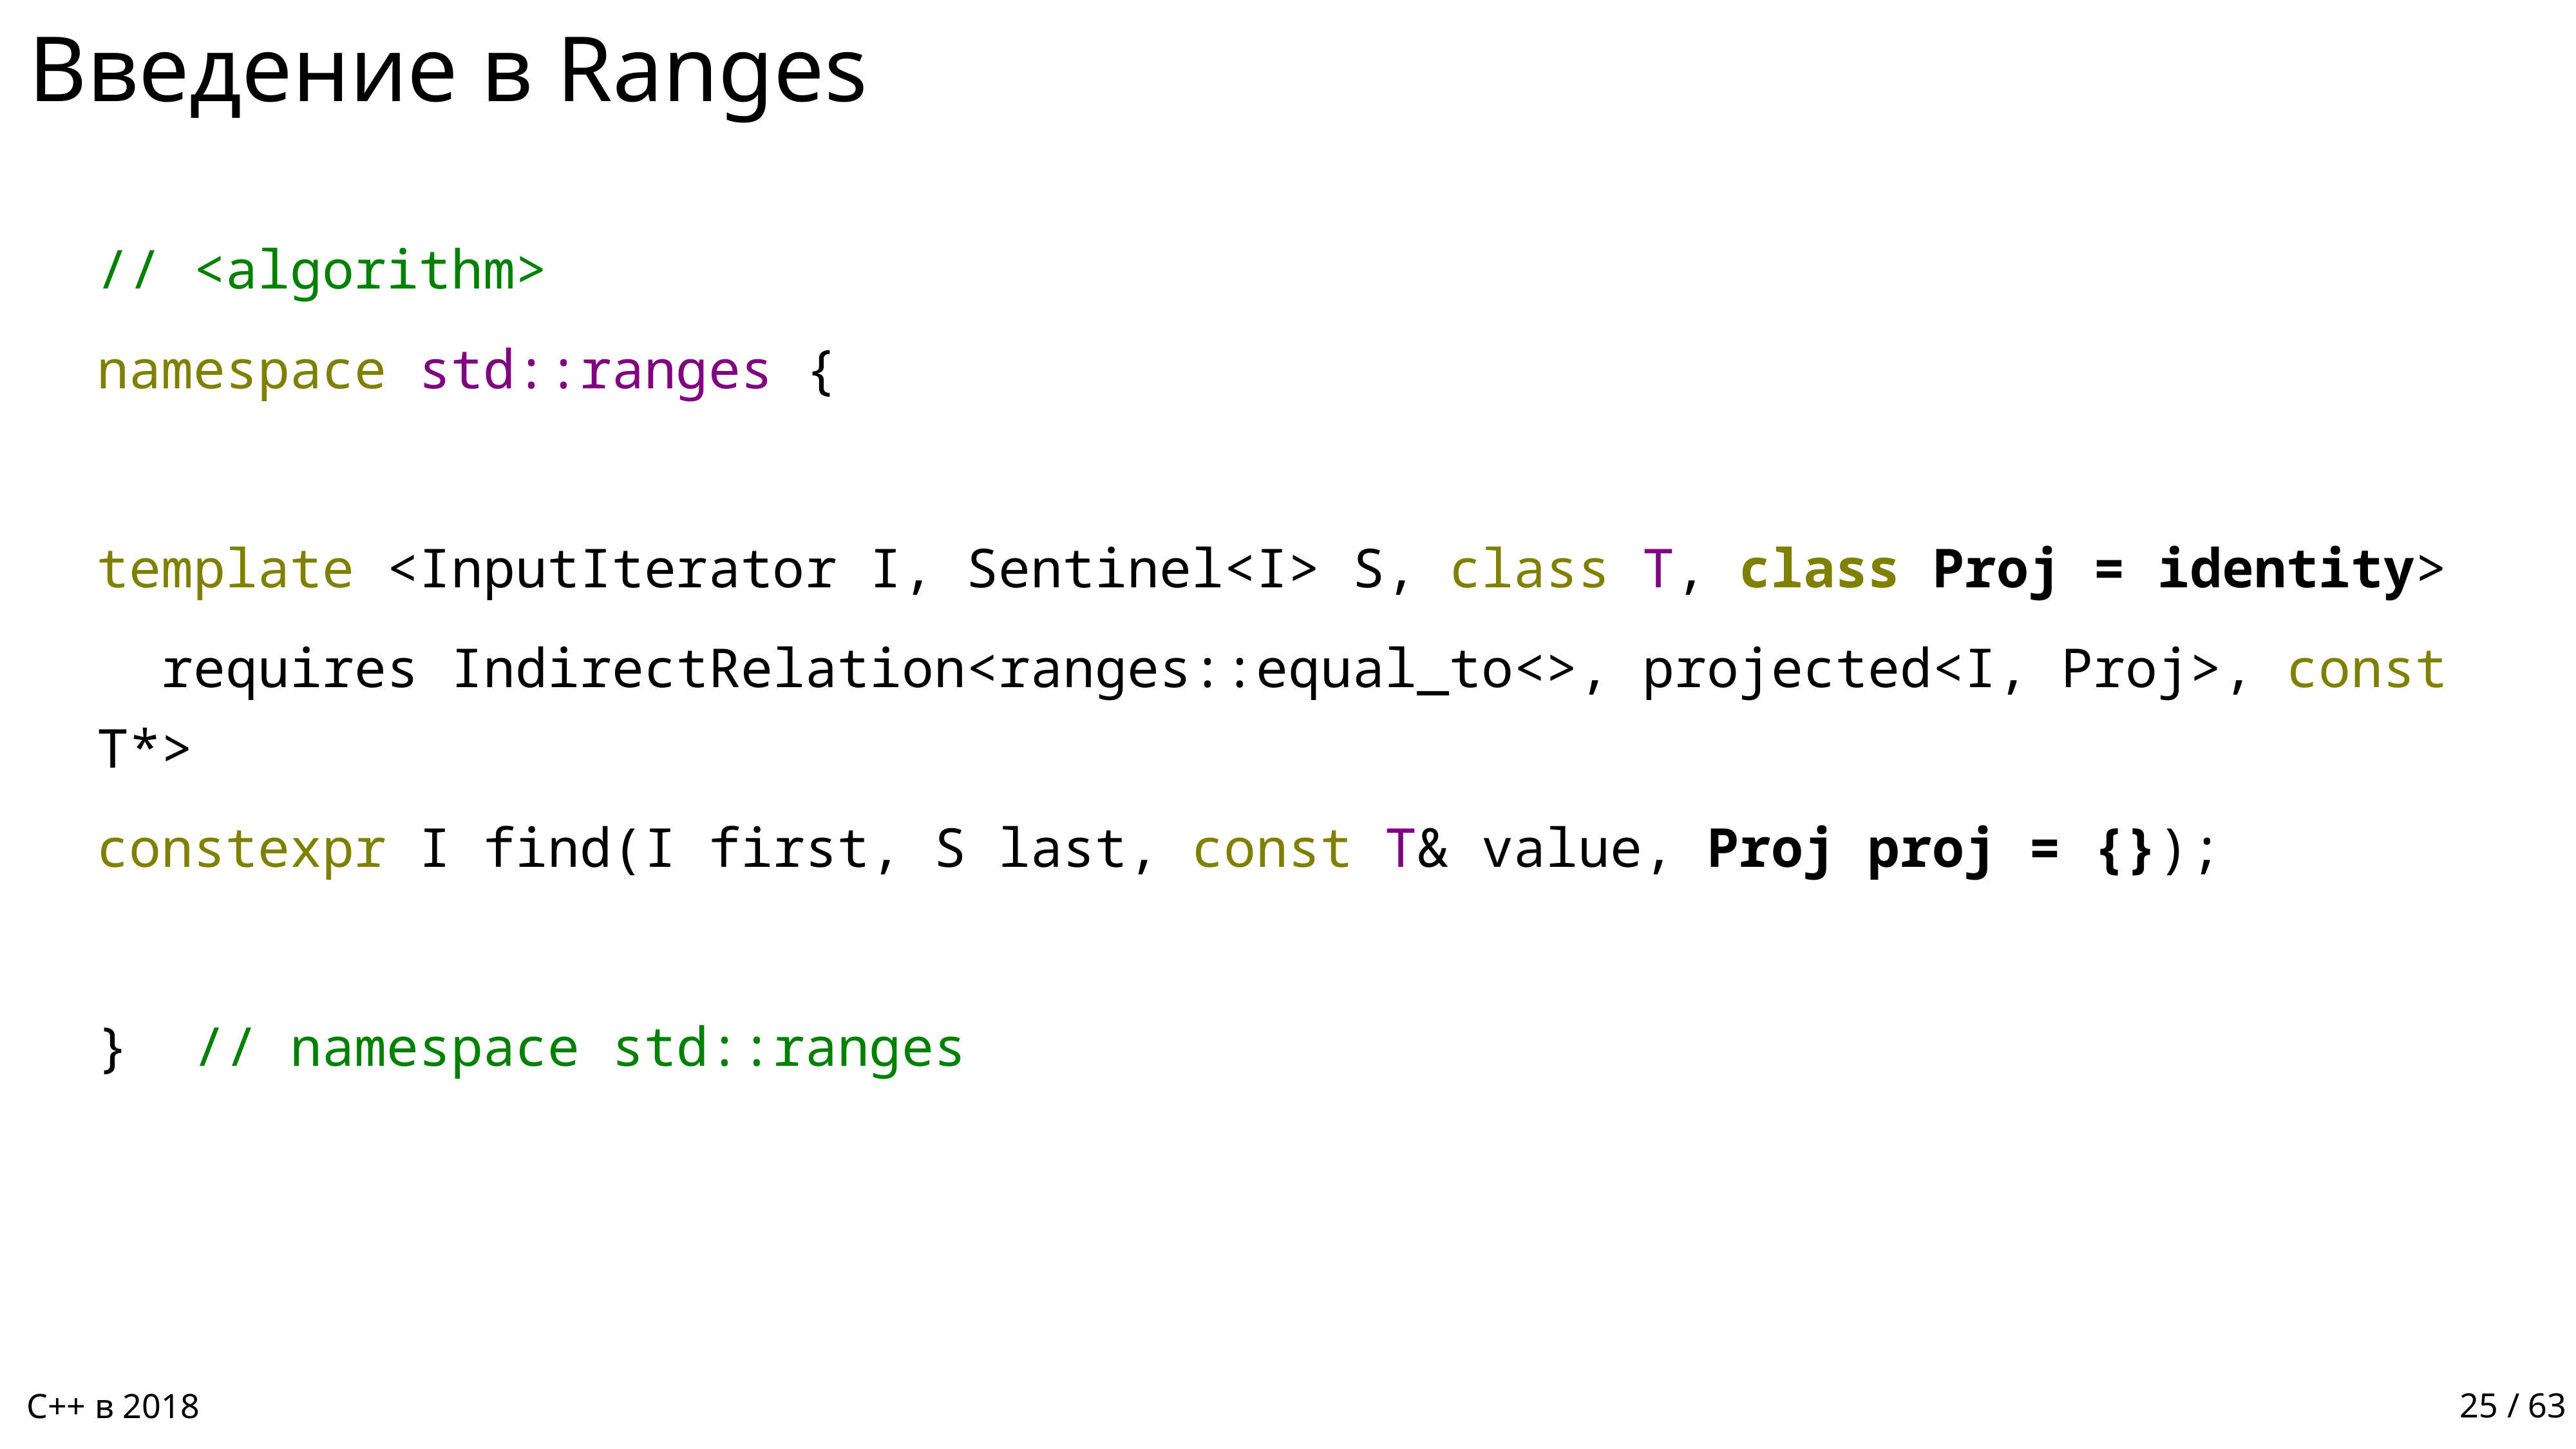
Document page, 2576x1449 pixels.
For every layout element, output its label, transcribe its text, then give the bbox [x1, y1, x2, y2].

list <number> / 63 [1479, 1376, 2576, 1431]
title Введение в Ranges [19, 19, 2551, 155]
list // <algorithm> namespace std::ranges { template <InputIterator I, Sentinel<I> S, class T, class Proj = identity> requires IndirectRelation<ranges::equal_to<>, projected<I, Proj>, const T*> constexpr I find(I first, S last, const T& value, Proj proj = {}); } // namespace std::ranges [87, 214, 2551, 1382]
list C++ в 2018 [17, 1376, 1114, 1431]
